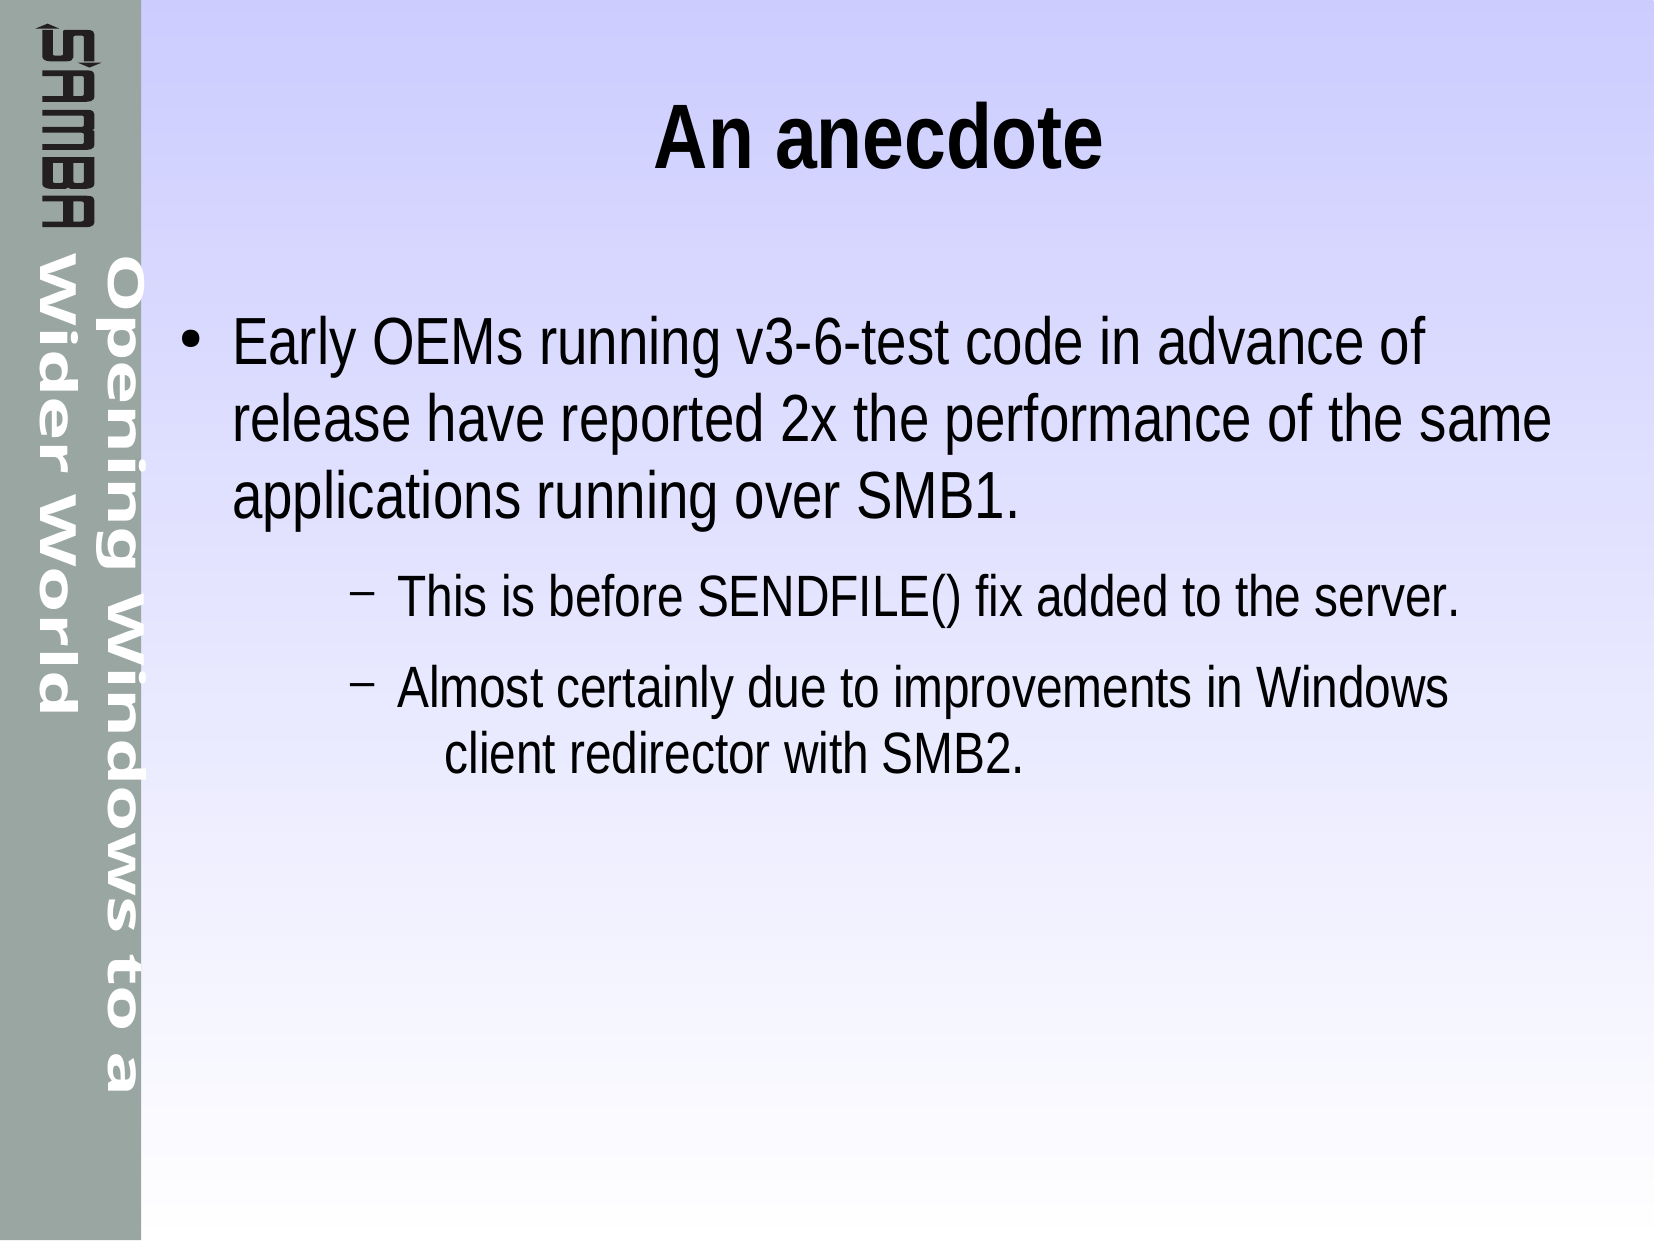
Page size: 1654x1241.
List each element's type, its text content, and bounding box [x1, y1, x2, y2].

list Early OEMs running v3-6-test code in advance of release have reported 2x the performance of the same applications running over SMB1. This is before SENDFILE() fix added to the server. Almost certainly due to improvements in Windows client redirector with SMB2. [161, 302, 1574, 1211]
title An anecdote [173, 31, 1586, 239]
